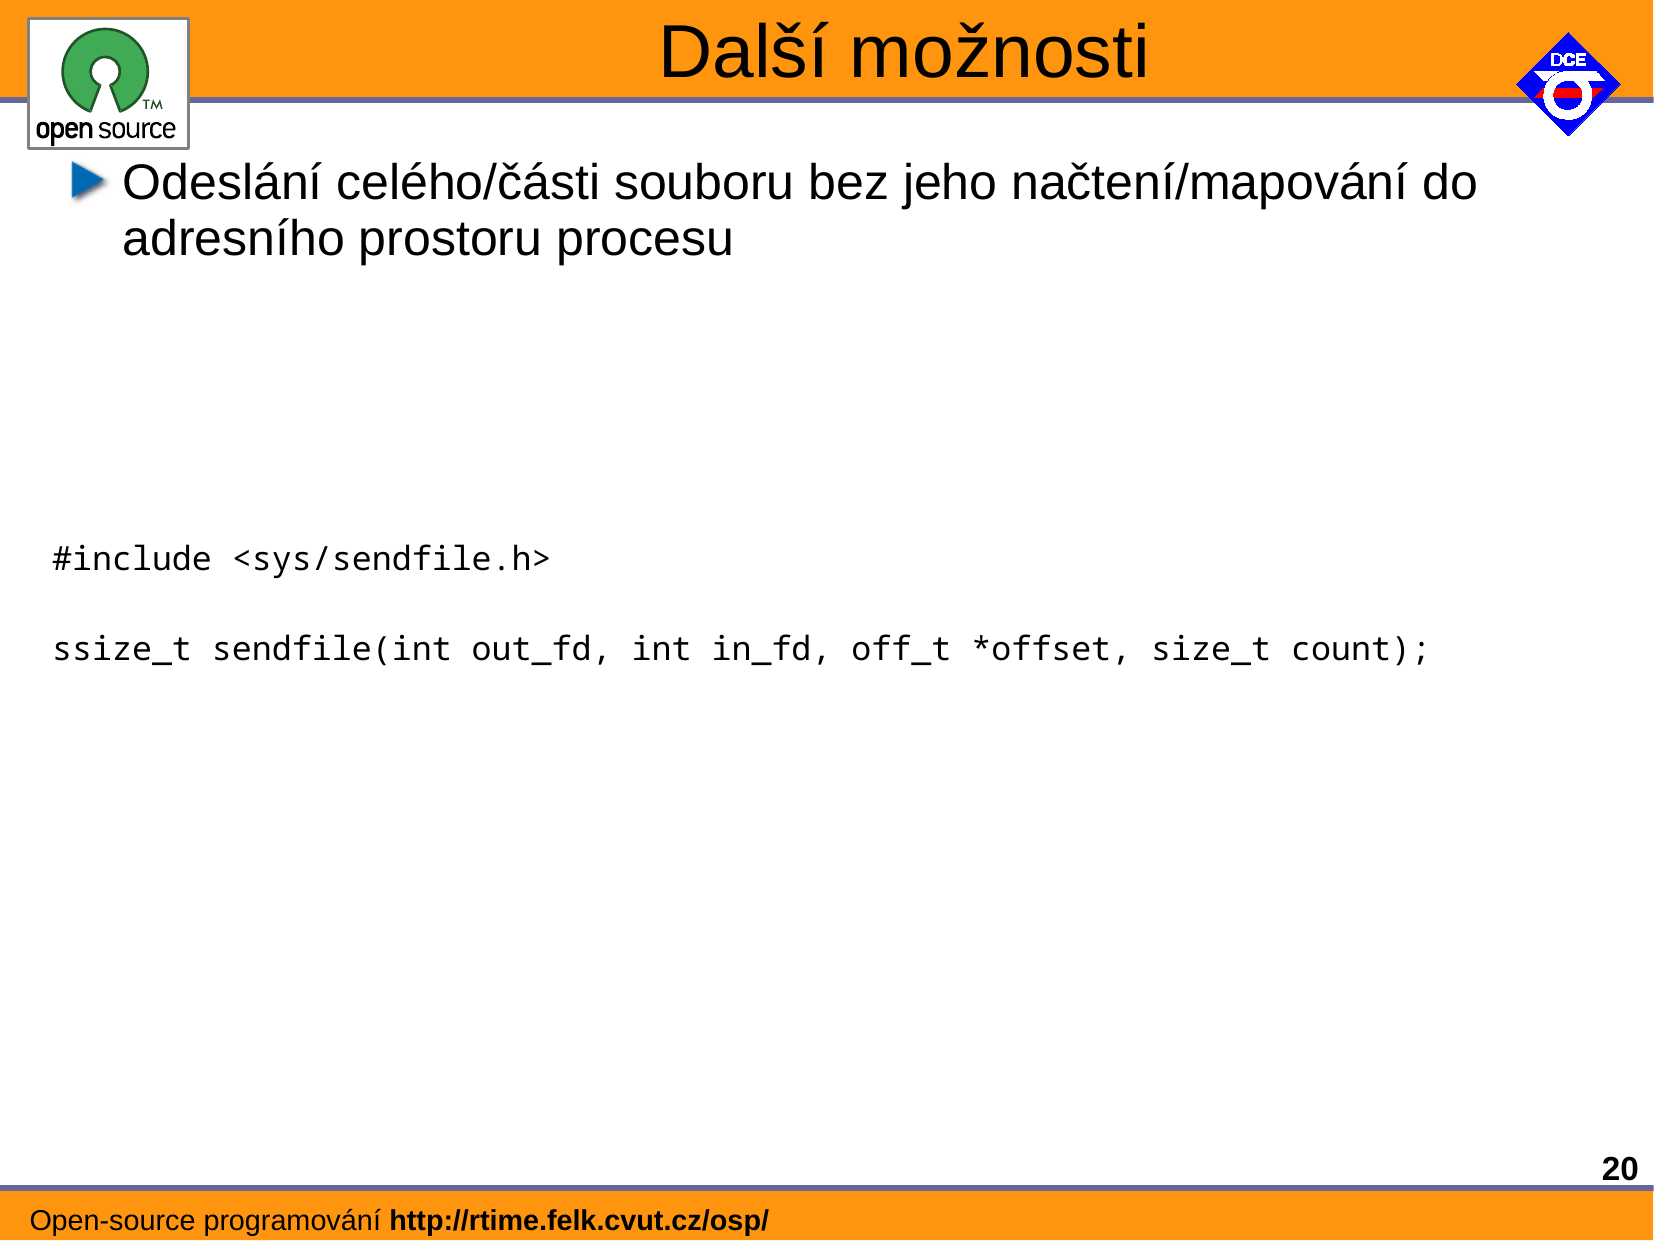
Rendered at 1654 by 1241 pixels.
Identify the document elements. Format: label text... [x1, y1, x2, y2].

list Odeslání celého/části souboru bez jeho načtení/mapování do adresního prostoru procesu [52, 154, 1576, 279]
text_box #include <sys/sendfile.h> ssize_t sendfile(int out_fd, int in_fd, off_t *offset, size_t count); [52, 340, 1576, 910]
title Další možnosti [178, 4, 1631, 98]
